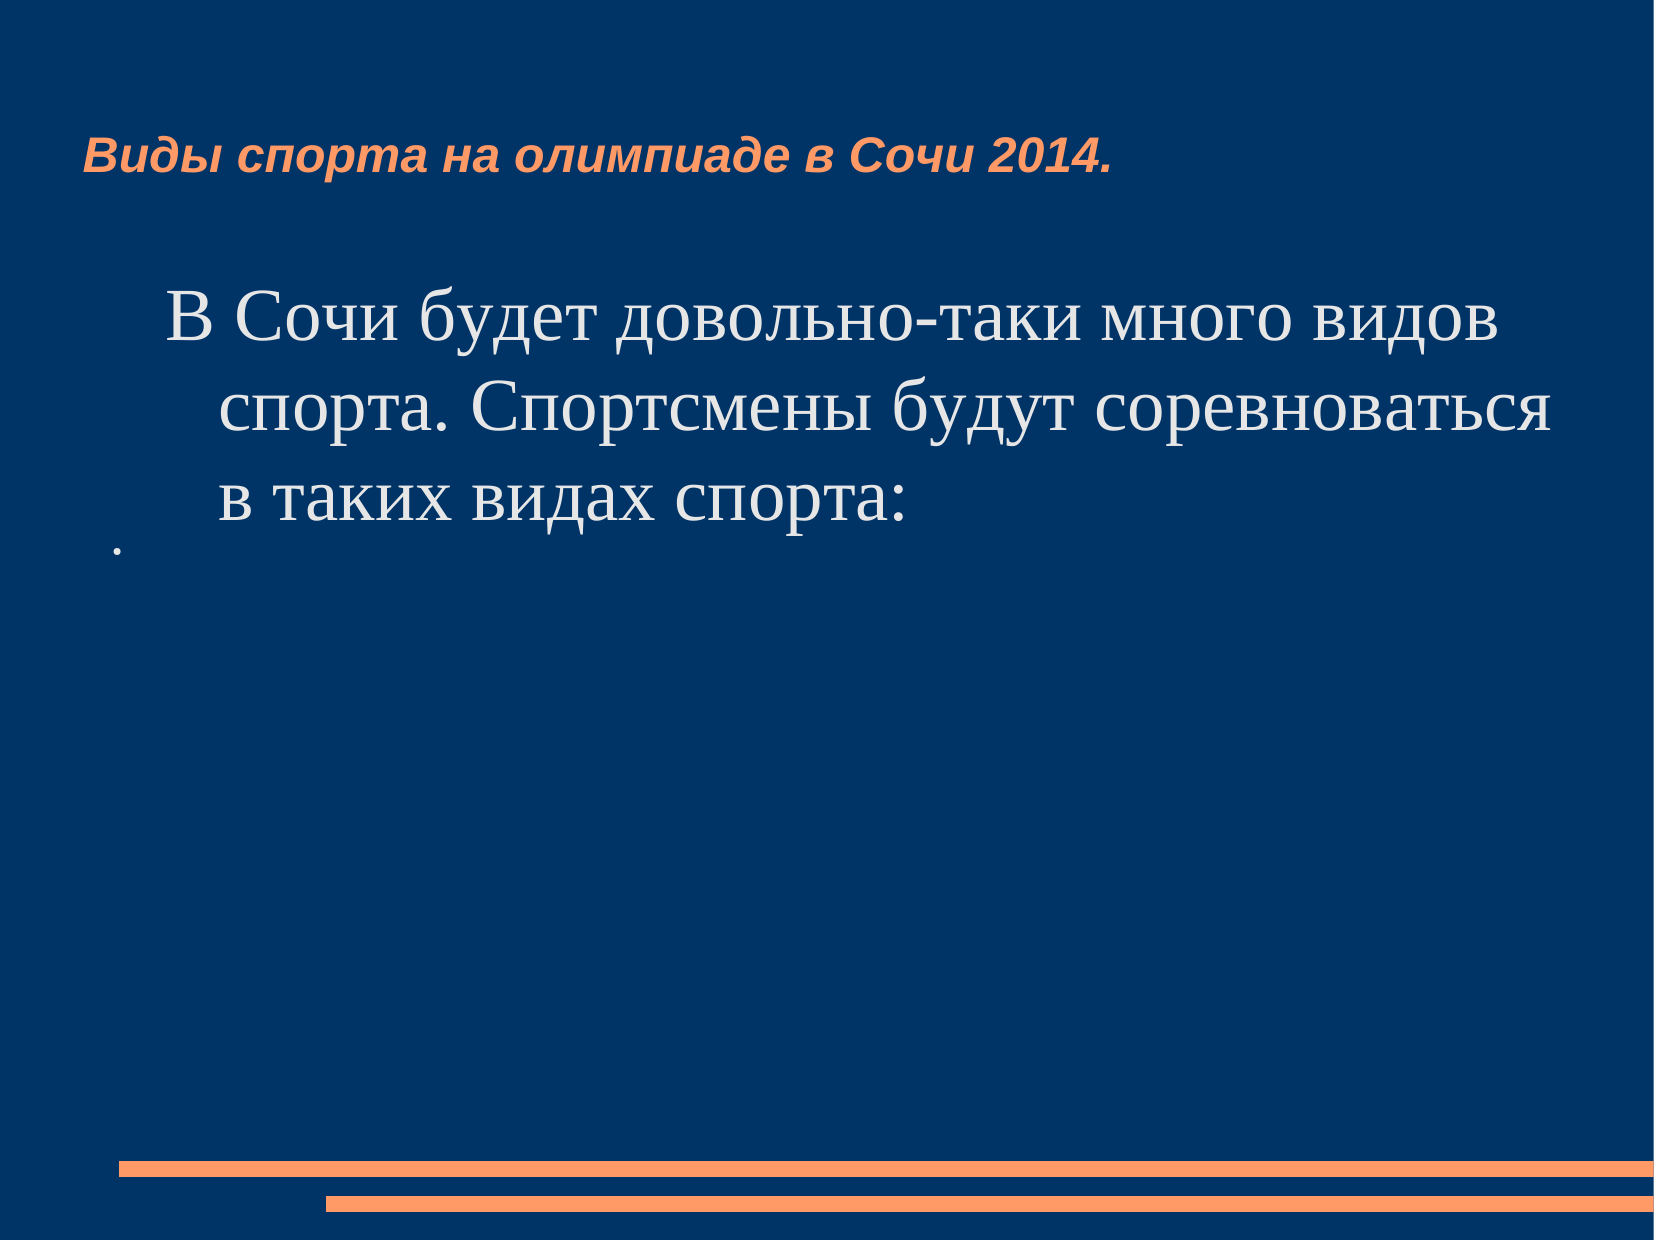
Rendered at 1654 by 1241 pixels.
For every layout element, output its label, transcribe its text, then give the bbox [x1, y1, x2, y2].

list В Сочи будет довольно-таки много видов спорта. Спортсмены будут соревноваться в таких видах спорта: [76, 265, 1565, 1085]
title Виды спорта на олимпиаде в Сочи 2014. [82, 49, 1571, 257]
